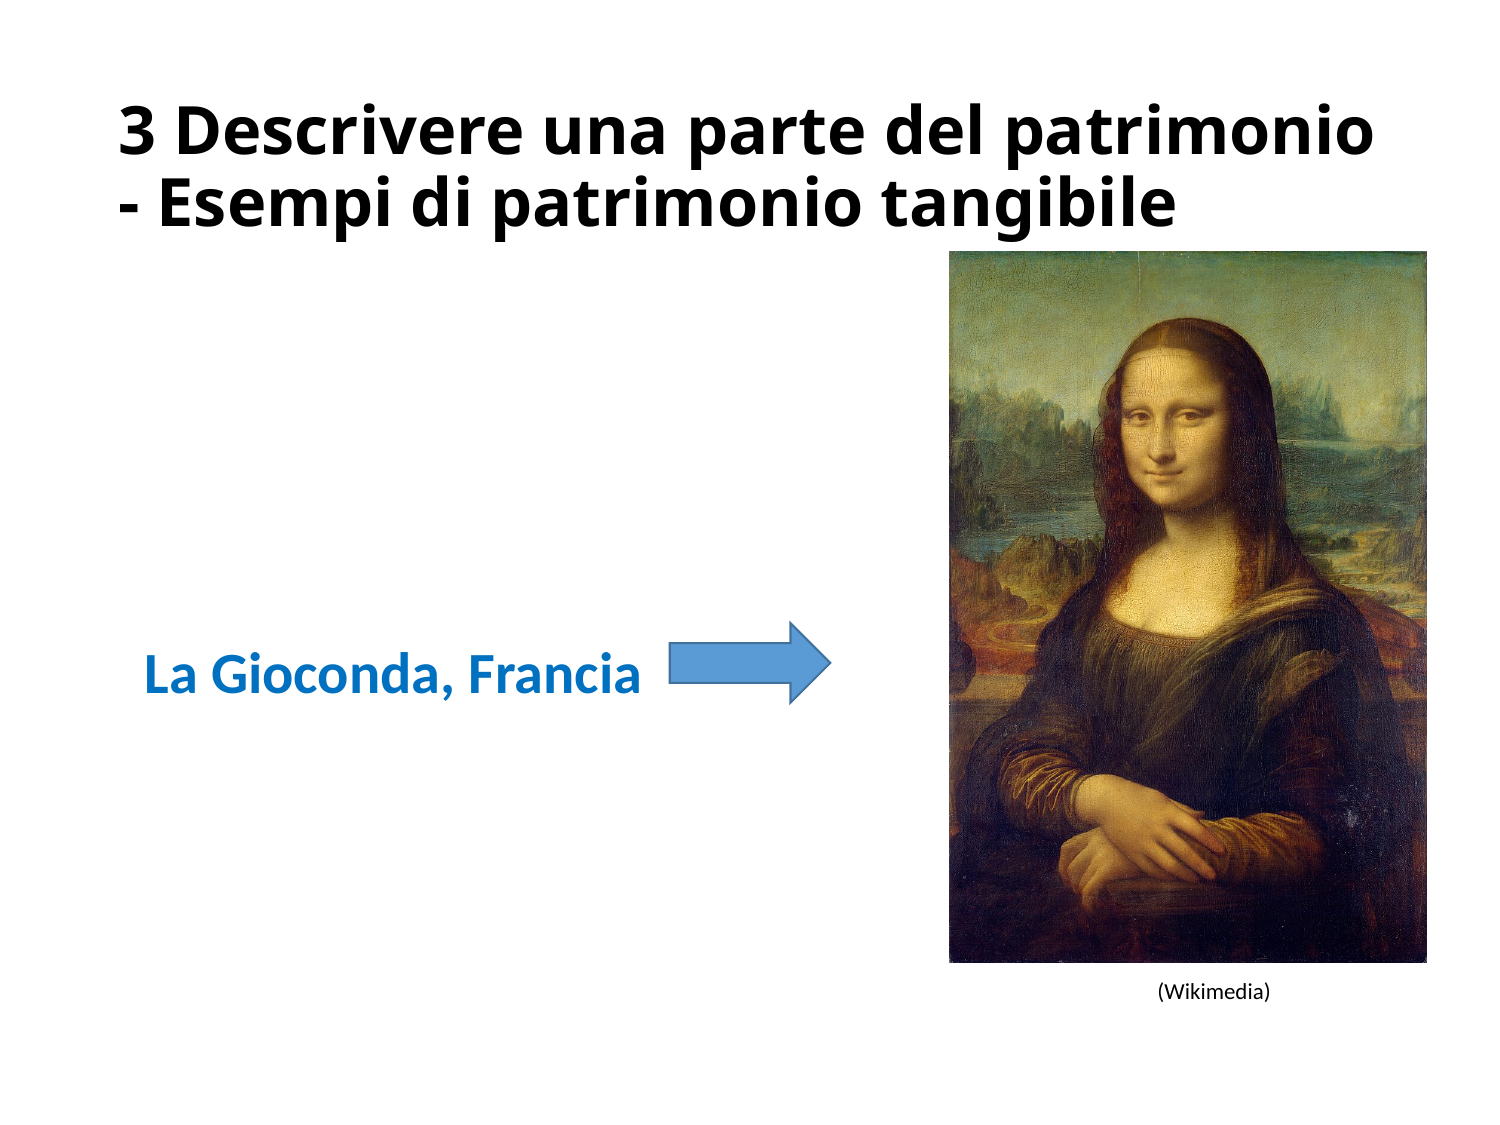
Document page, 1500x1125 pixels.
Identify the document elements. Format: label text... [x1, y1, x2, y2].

title 3 Descrivere una parte del patrimonio - Esempi di patrimonio tangibile [103, 59, 1397, 278]
text_box [669, 623, 831, 703]
picture [949, 251, 1427, 963]
list La Gioconda, Francia (Wikimedia) [103, 320, 1397, 1035]
